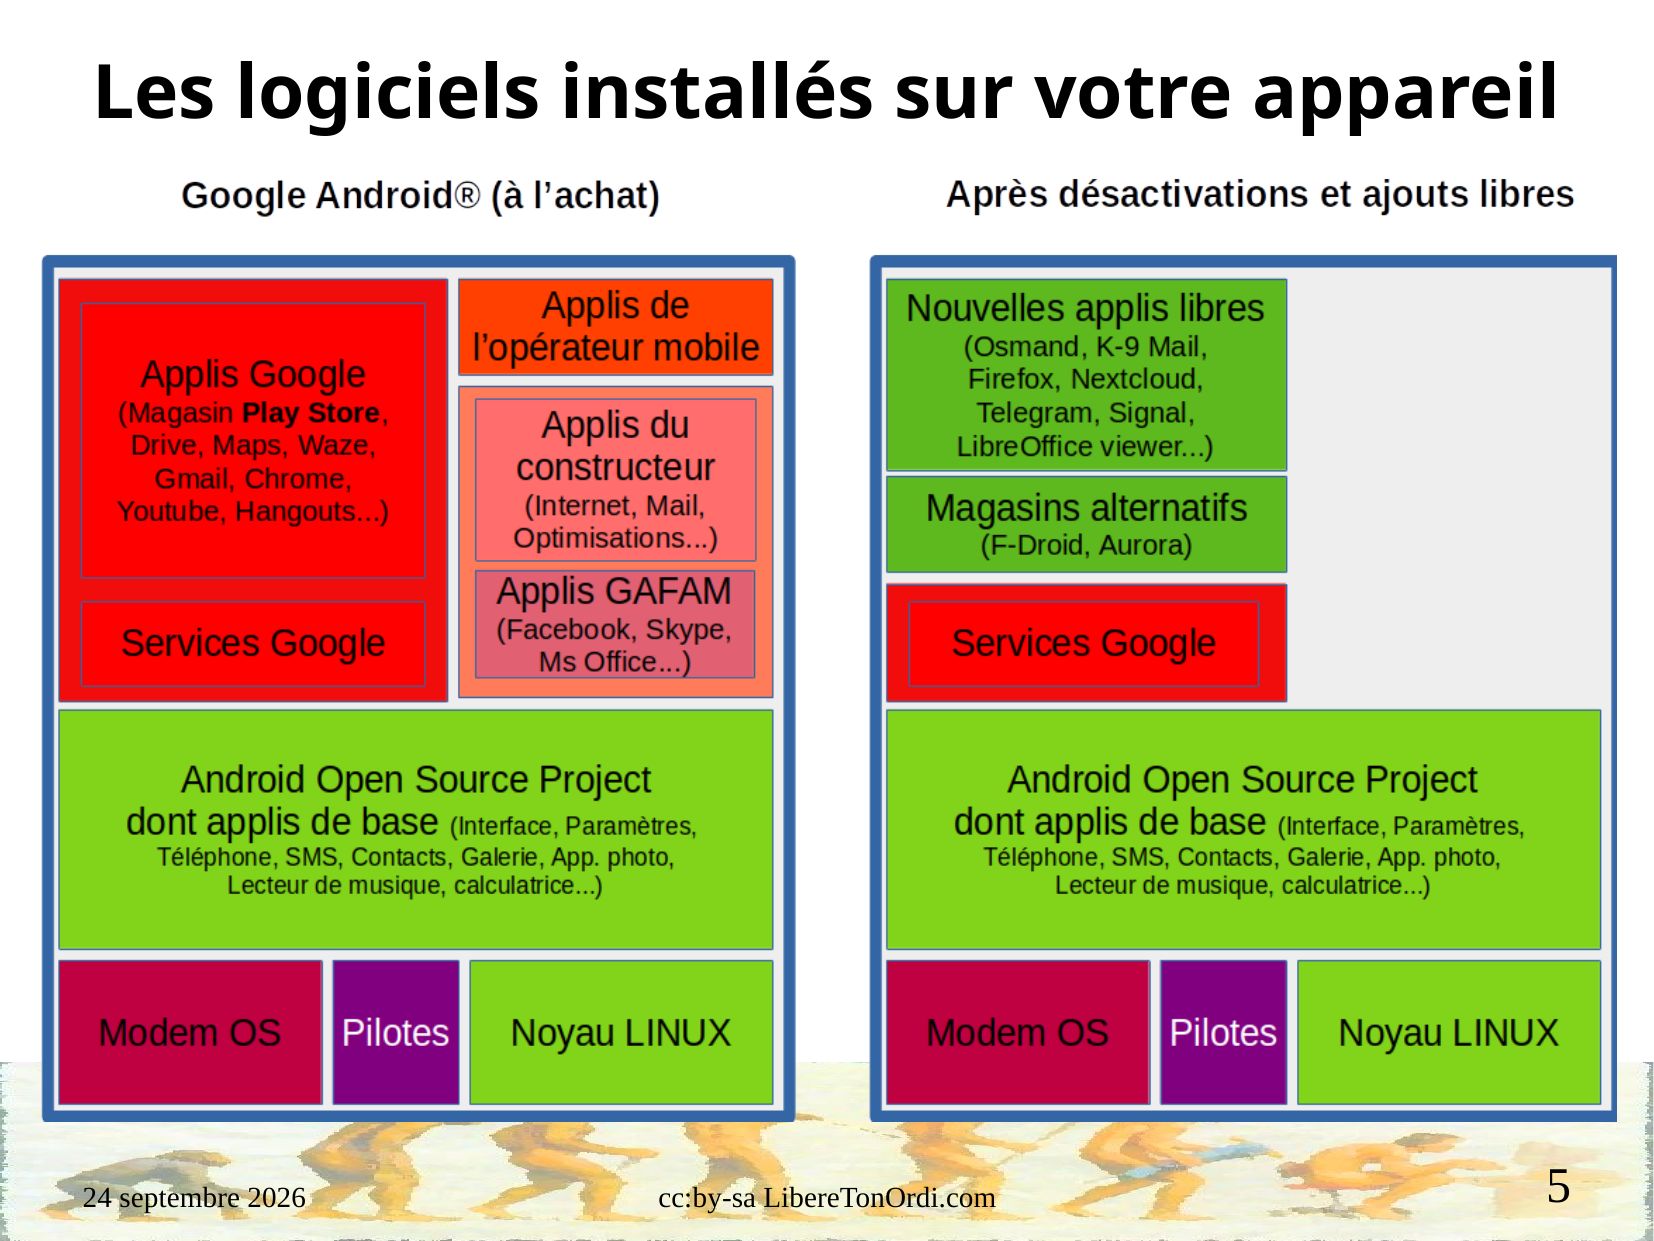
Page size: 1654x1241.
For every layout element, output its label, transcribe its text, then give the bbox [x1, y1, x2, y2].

title Les logiciels installés sur votre appareil [82, 2, 1571, 165]
picture [0, 165, 1654, 1241]
